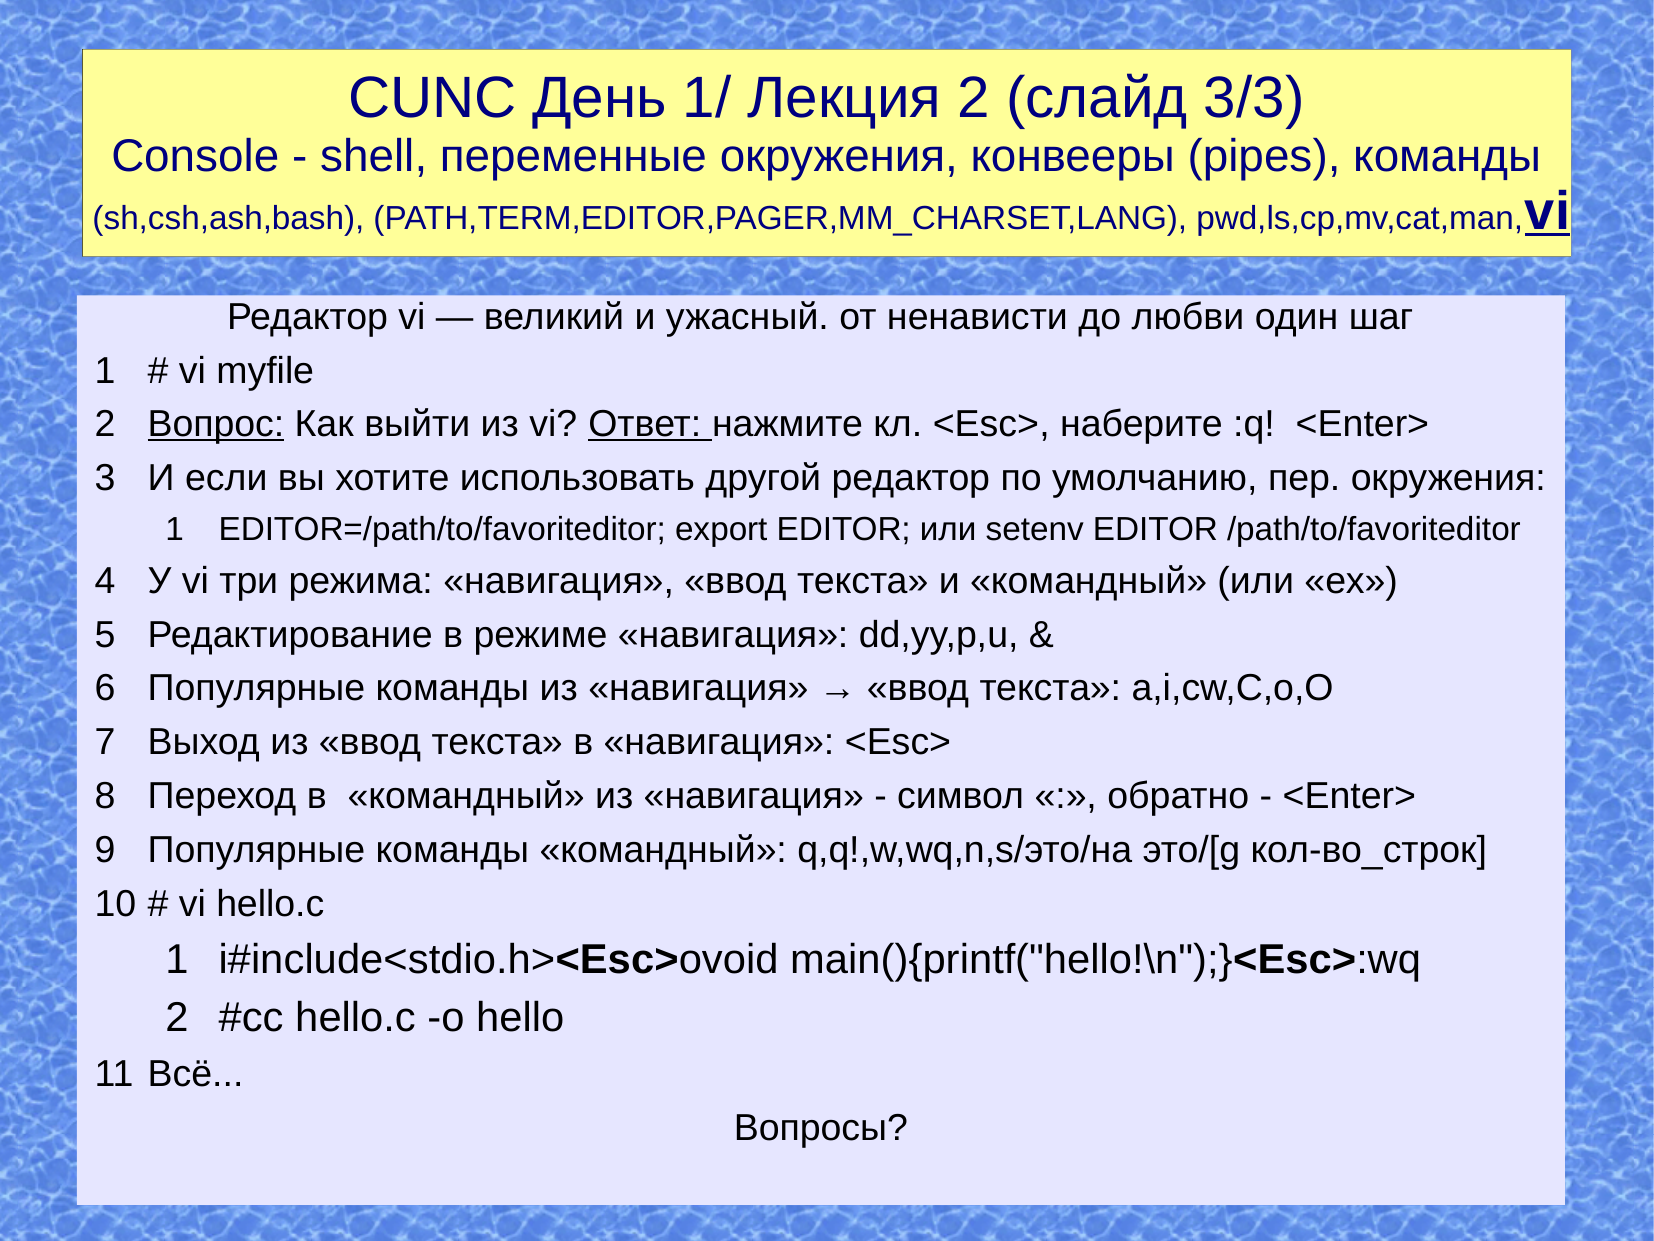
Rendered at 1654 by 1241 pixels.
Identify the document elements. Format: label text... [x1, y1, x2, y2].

title CUNC День 1/ Лекция 2 (слайд 3/3) Console - shell, переменные окружения, конвееры (pipes), команды (sh,csh,ash,bash), (PATH,TERM,EDITOR,PAGER,MM_CHARSET,LANG), pwd,ls,cp,mv,cat,man,vi [82, 49, 1571, 257]
list Редактор vi — великий и ужасный. от ненависти до любви один шаг # vi myfile Вопрос: Как выйти из vi? Ответ: нажмите кл. <Esc>, наберите :q! <Enter> И если вы хотите использовать другой редактор по умолчанию, пер. окружения: EDITOR=/path/to/favoriteditor; export EDITOR; или setenv EDITOR /path/to/favoriteditor У vi три режима: «навигация», «ввод текста» и «командный» (или «ex») Редактирование в режиме «навигация»: dd,yy,p,u, & Популярные команды из «навигация» → «ввод текста»: a,i,cw,C,o,O Выход из «ввод текста» в «навигация»: <Esc> Переход в «командный» из «навигация» - символ «:», обратно - <Enter> Популярные команды «командный»: q,q!,w,wq,n,s/это/на это/[g кол-во_cтрок] # vi hello.c i#include<stdio.h><Esc>ovoid main(){printf("hello!\n");}<Esc>:wq #cc hello.c -o hello Всё... Вопросы? [76, 295, 1565, 1205]
picture [0, 0, 1654, 1241]
